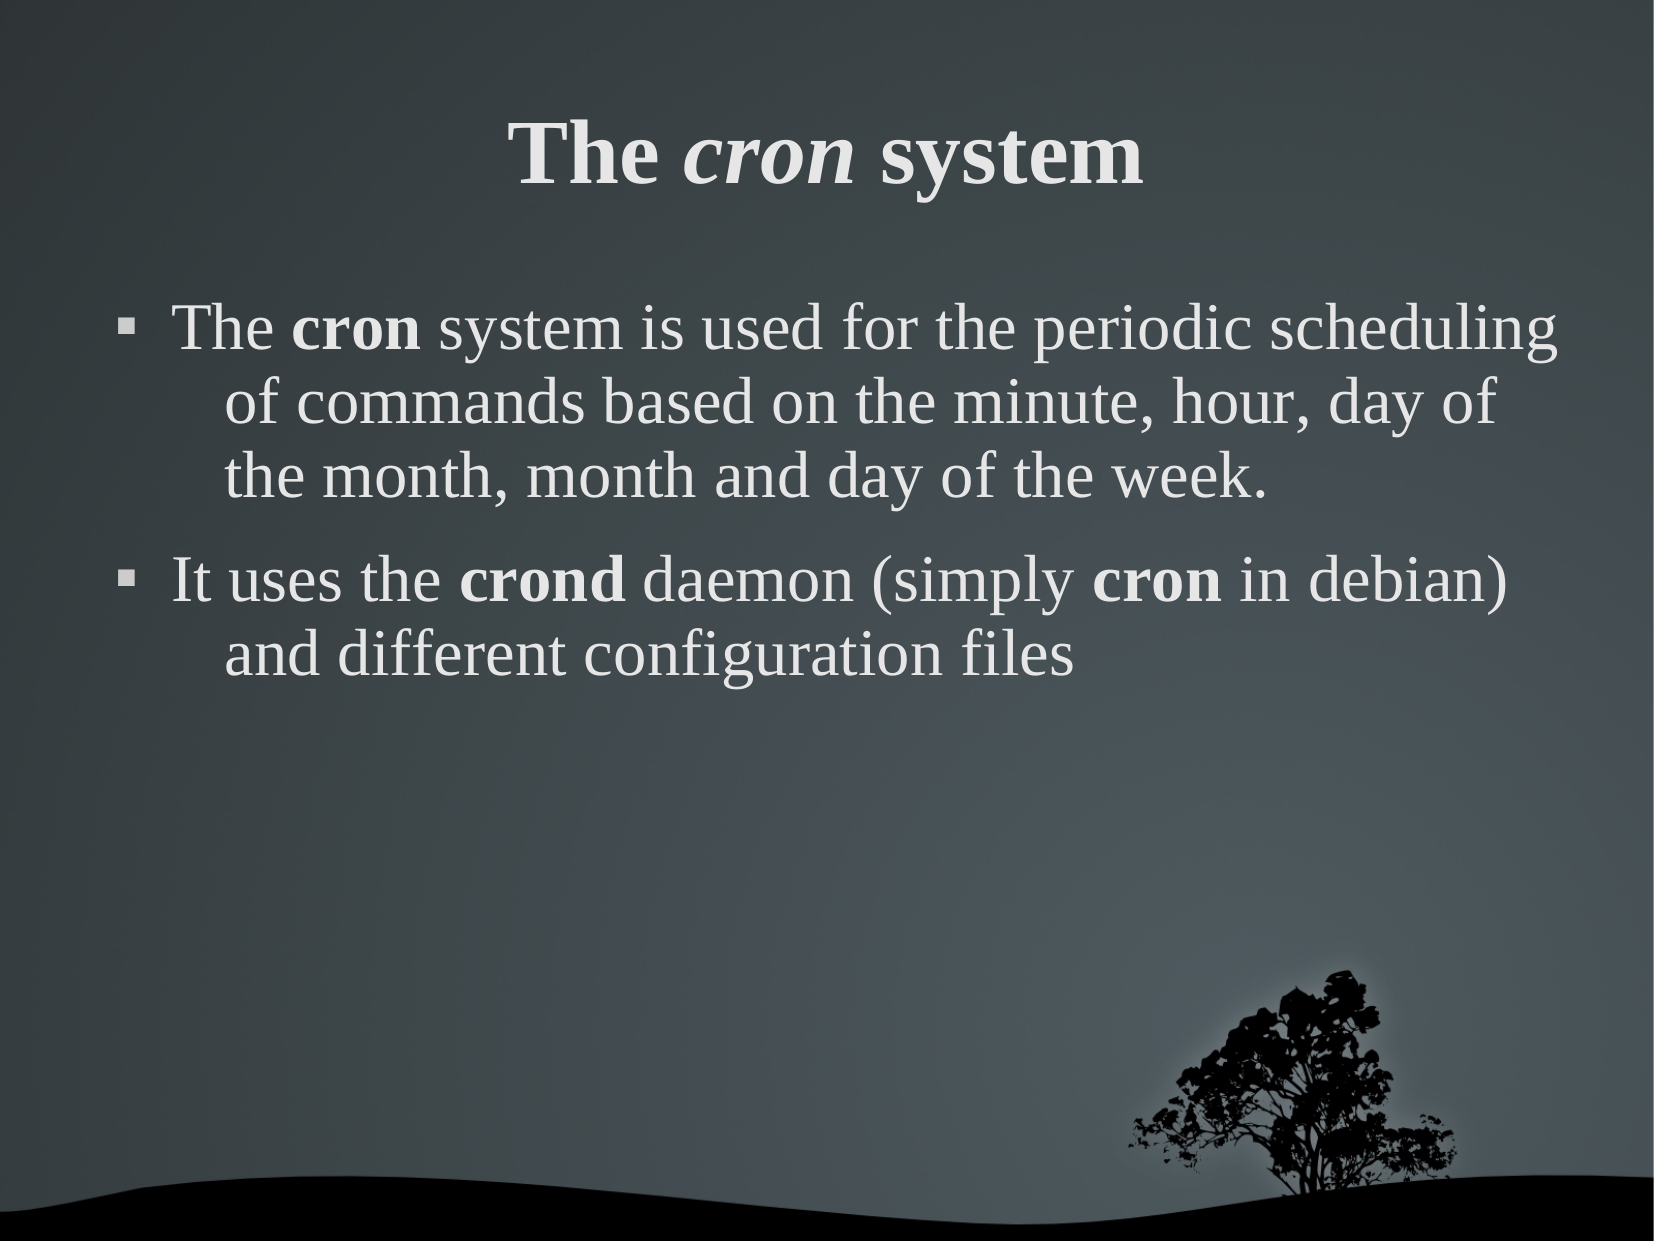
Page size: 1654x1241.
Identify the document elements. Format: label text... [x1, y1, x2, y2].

title The cron system [82, 49, 1571, 257]
picture [0, 0, 1654, 1241]
list The cron system is used for the periodic scheduling of commands based on the minute, hour, day of the month, month and day of the week. It uses the crond daemon (simply cron in debian) and different configuration files [82, 290, 1571, 1187]
